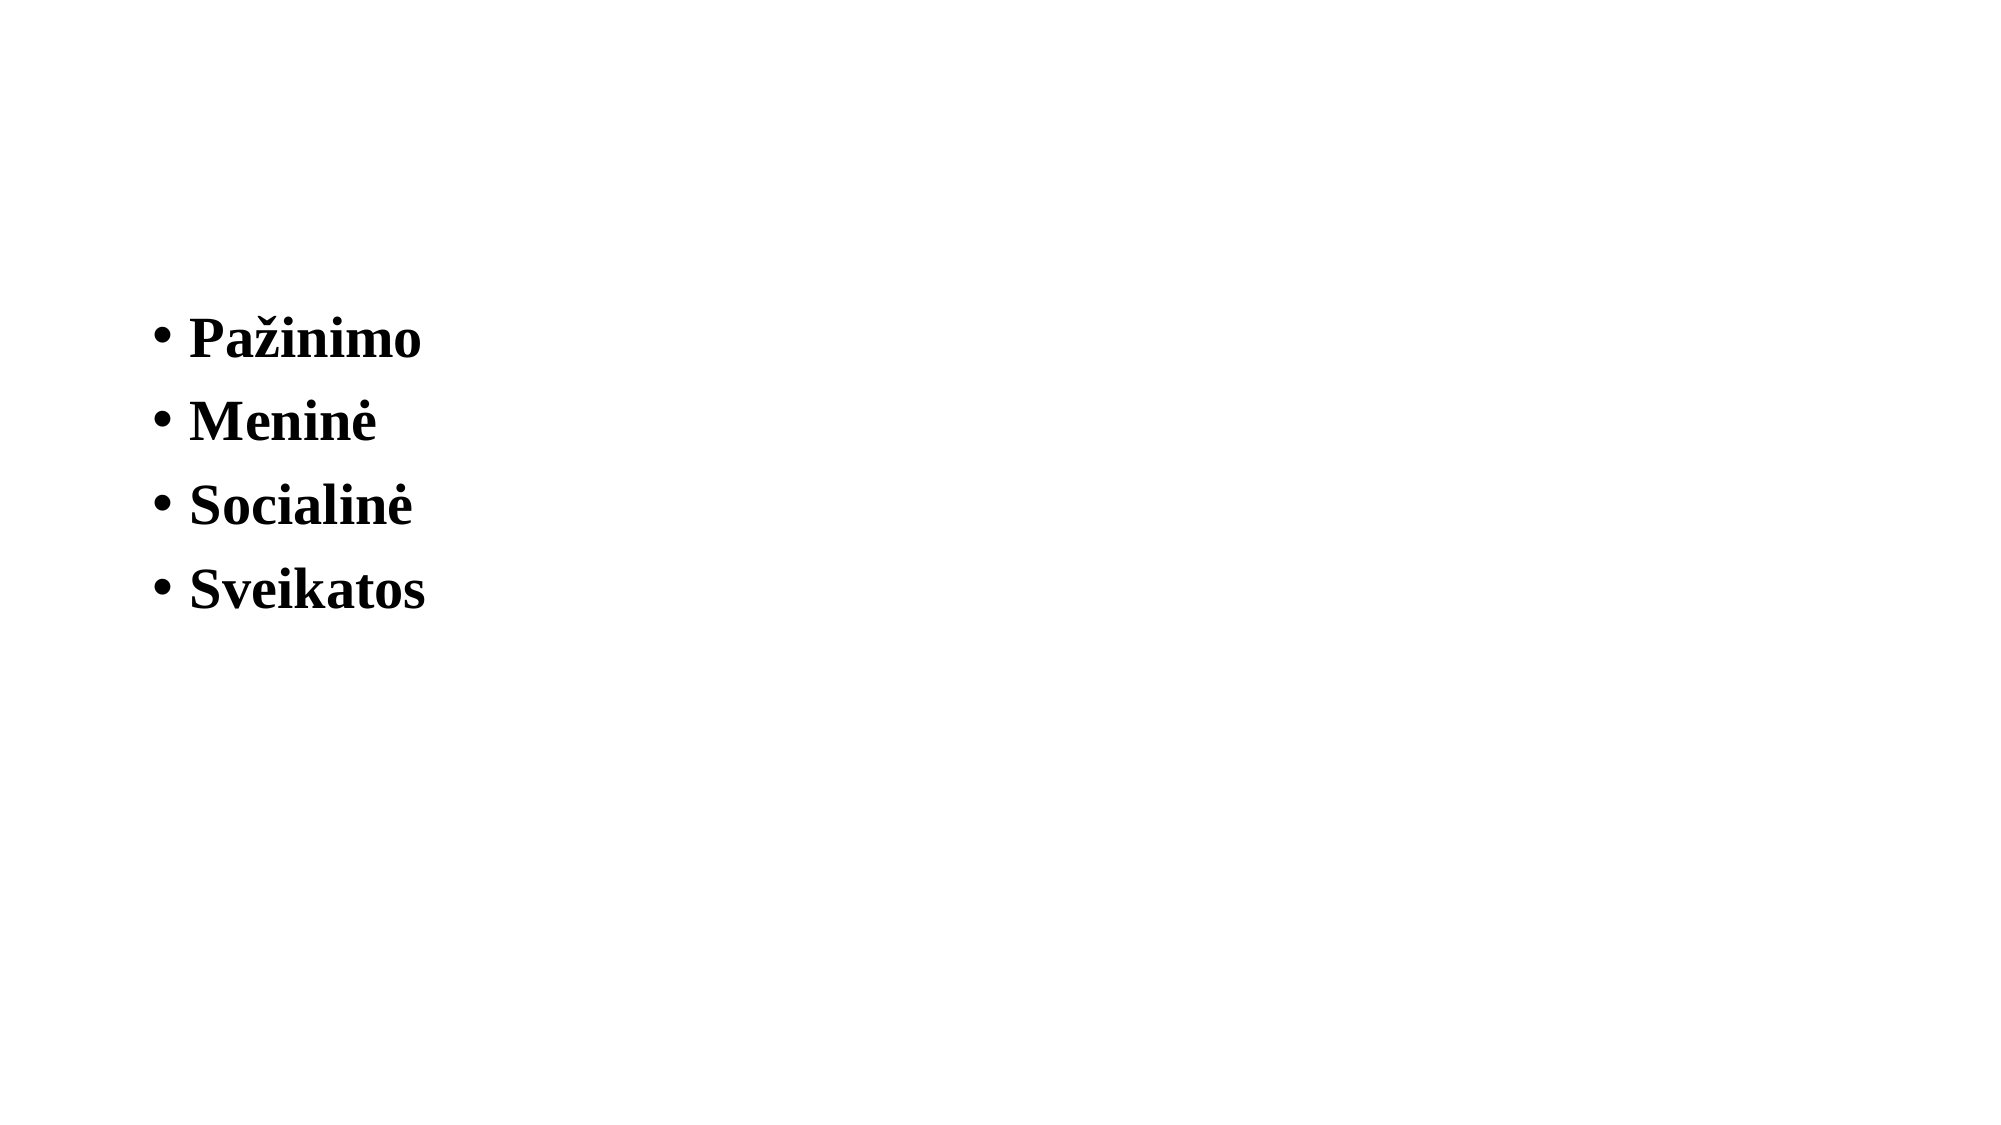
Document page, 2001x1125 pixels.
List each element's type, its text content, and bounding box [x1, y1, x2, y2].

list Pažinimo Meninė Socialinė Sveikatos [137, 299, 1863, 1014]
